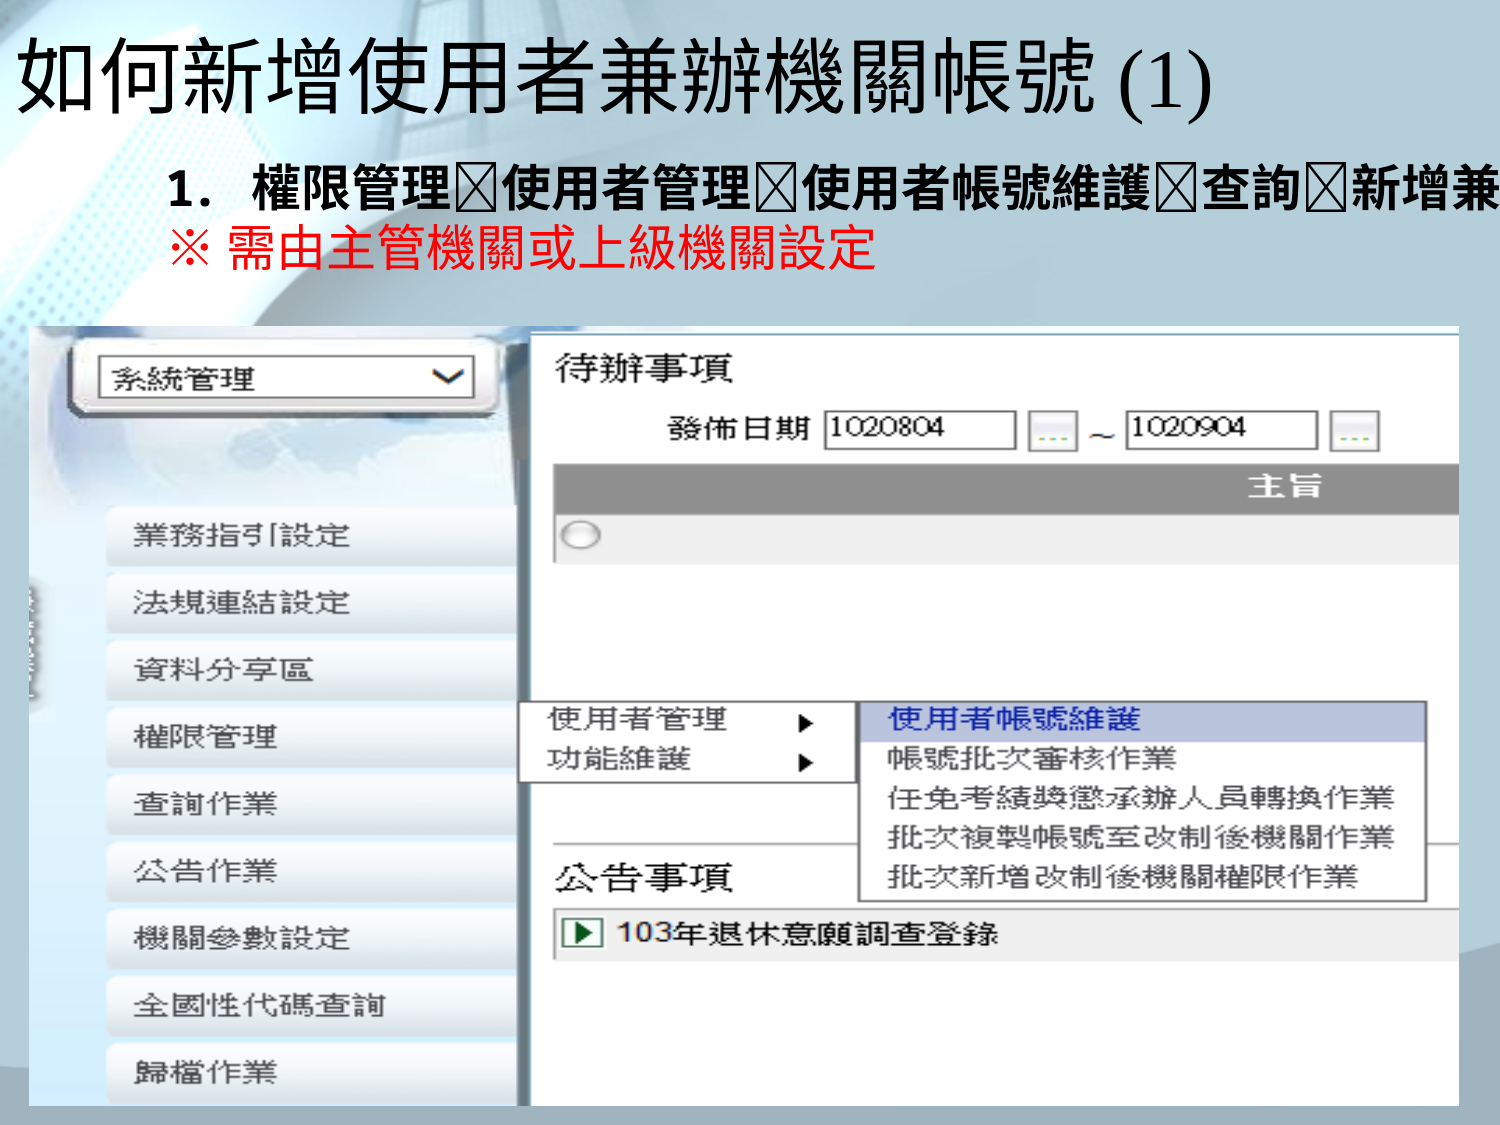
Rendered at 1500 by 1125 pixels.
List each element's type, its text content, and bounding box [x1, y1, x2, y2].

picture [29, 326, 1459, 1106]
title 如何新增使用者兼辦機關帳號(1) [0, 0, 1500, 131]
text_box 權限管理使用者管理使用者帳號維護查詢新增兼辦 ※需由主管機關或上級機關設定 [0, 131, 1500, 276]
